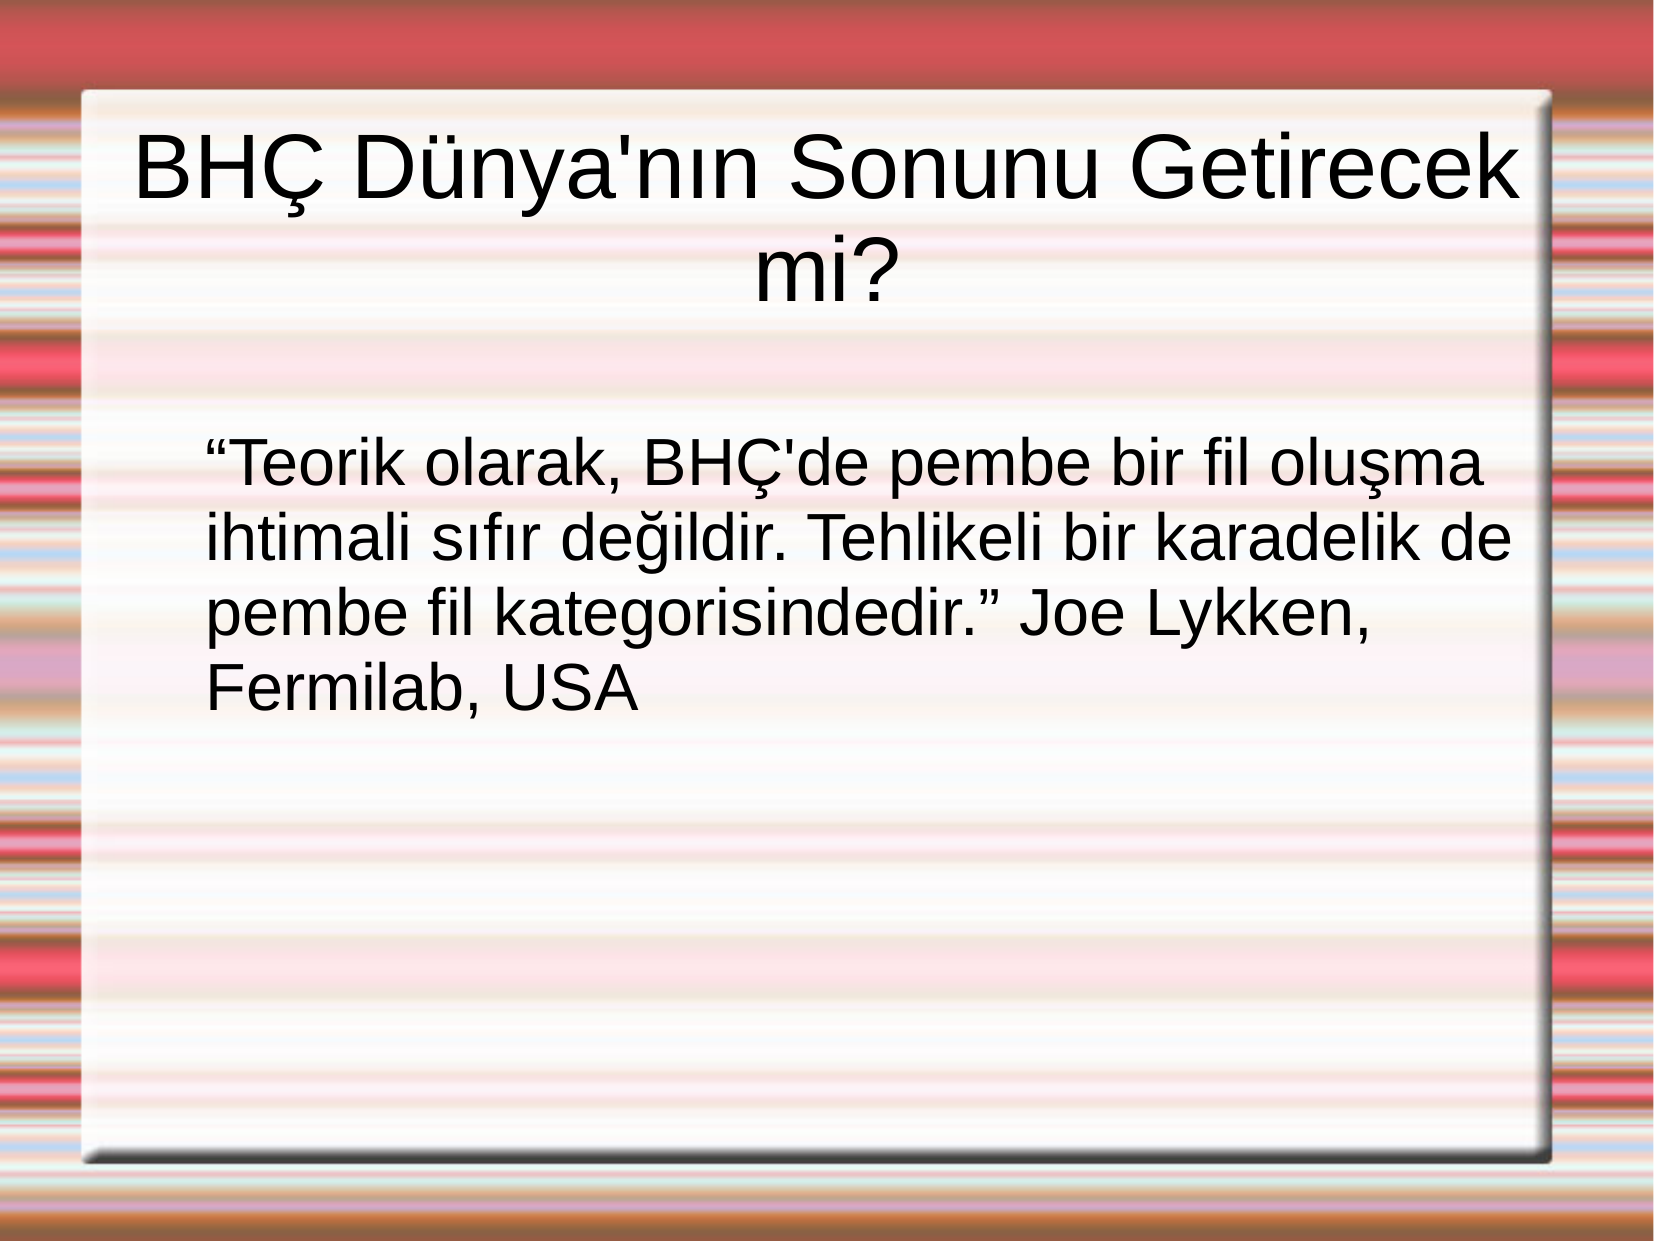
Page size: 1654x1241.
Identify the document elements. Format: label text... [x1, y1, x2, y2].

title BHÇ Dünya'nın Sonunu Getirecek mi? [121, 112, 1534, 324]
list “Teorik olarak, BHÇ'de pembe bir fil oluşma ihtimali sıfır değildir. Tehlikeli bir karadelik de pembe fil kategorisindedir.” Joe Lykken, Fermilab, USA [134, 350, 1516, 1133]
picture [0, 0, 1654, 1241]
